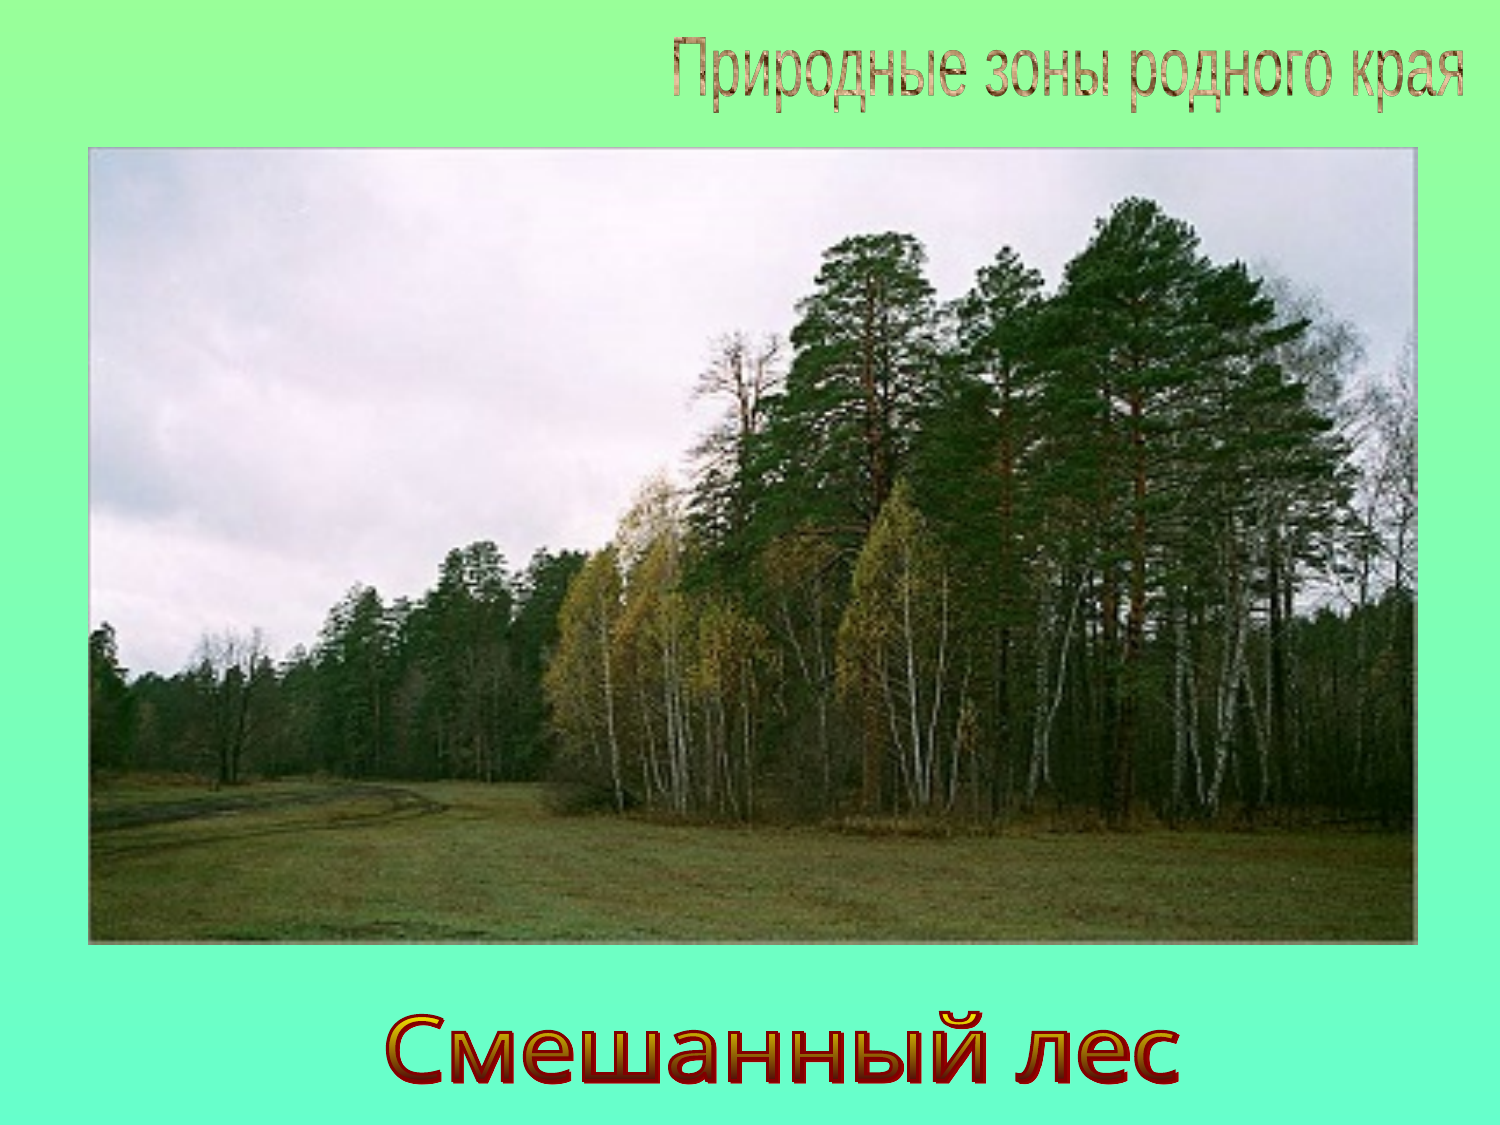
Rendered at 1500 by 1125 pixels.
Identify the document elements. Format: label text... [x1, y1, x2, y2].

text_box Смешанный лес [669, 1031, 713, 1082]
text_box Смешанный лес [1135, 1031, 1175, 1082]
text_box Смешанный лес [524, 1031, 571, 1082]
text_box Смешанный лес [729, 1032, 777, 1081]
text_box Смешанный лес [583, 1032, 657, 1081]
text_box Смешанный лес [934, 1032, 982, 1081]
text_box Смешанный лес [387, 1015, 442, 1082]
text_box Смешанный лес [452, 1032, 511, 1081]
text_box Смешанный лес [793, 1032, 840, 1081]
picture [88, 147, 1418, 945]
text_box Смешанный лес [856, 1032, 900, 1081]
text_box Смешанный лес [908, 1032, 918, 1081]
text_box Смешанный лес [1079, 1031, 1126, 1082]
text_box Смешанный лес [1016, 1032, 1066, 1081]
text_box Смешанный лес [940, 1012, 978, 1027]
